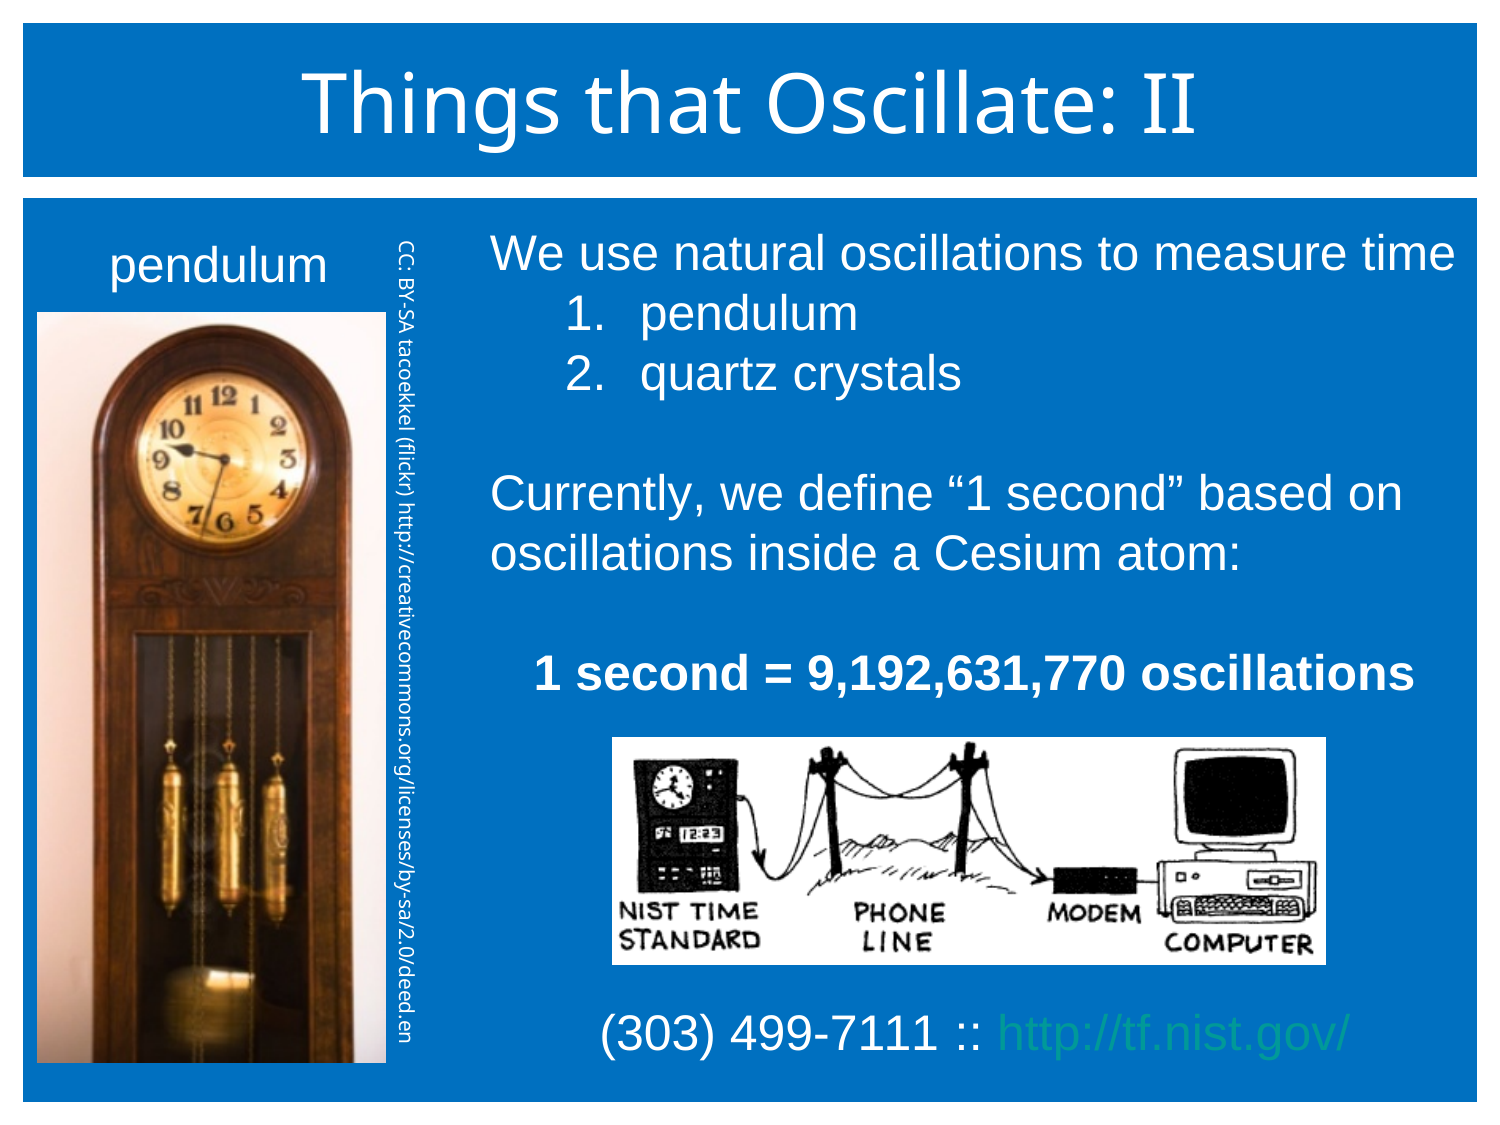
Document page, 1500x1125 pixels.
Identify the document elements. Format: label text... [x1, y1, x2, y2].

text_box Things that Oscillate: II [24, 24, 1476, 175]
text_box We use natural oscillations to measure time pendulum quartz crystals Currently, we define “1 second” based on oscillations inside a Cesium atom: 1 second = 9,192,631,770 oscillations (303) 499-7111 :: http://tf.nist.gov/ [474, 212, 1476, 1068]
text_box [24, 200, 1476, 1101]
text_box pendulum [0, 224, 438, 301]
picture [37, 312, 386, 1063]
picture [612, 737, 1326, 965]
text_box CC: BY-SA tacoekkel (flickr) http://creativecommons.org/licenses/by-sa/2.0/deed.en [387, 225, 428, 1060]
